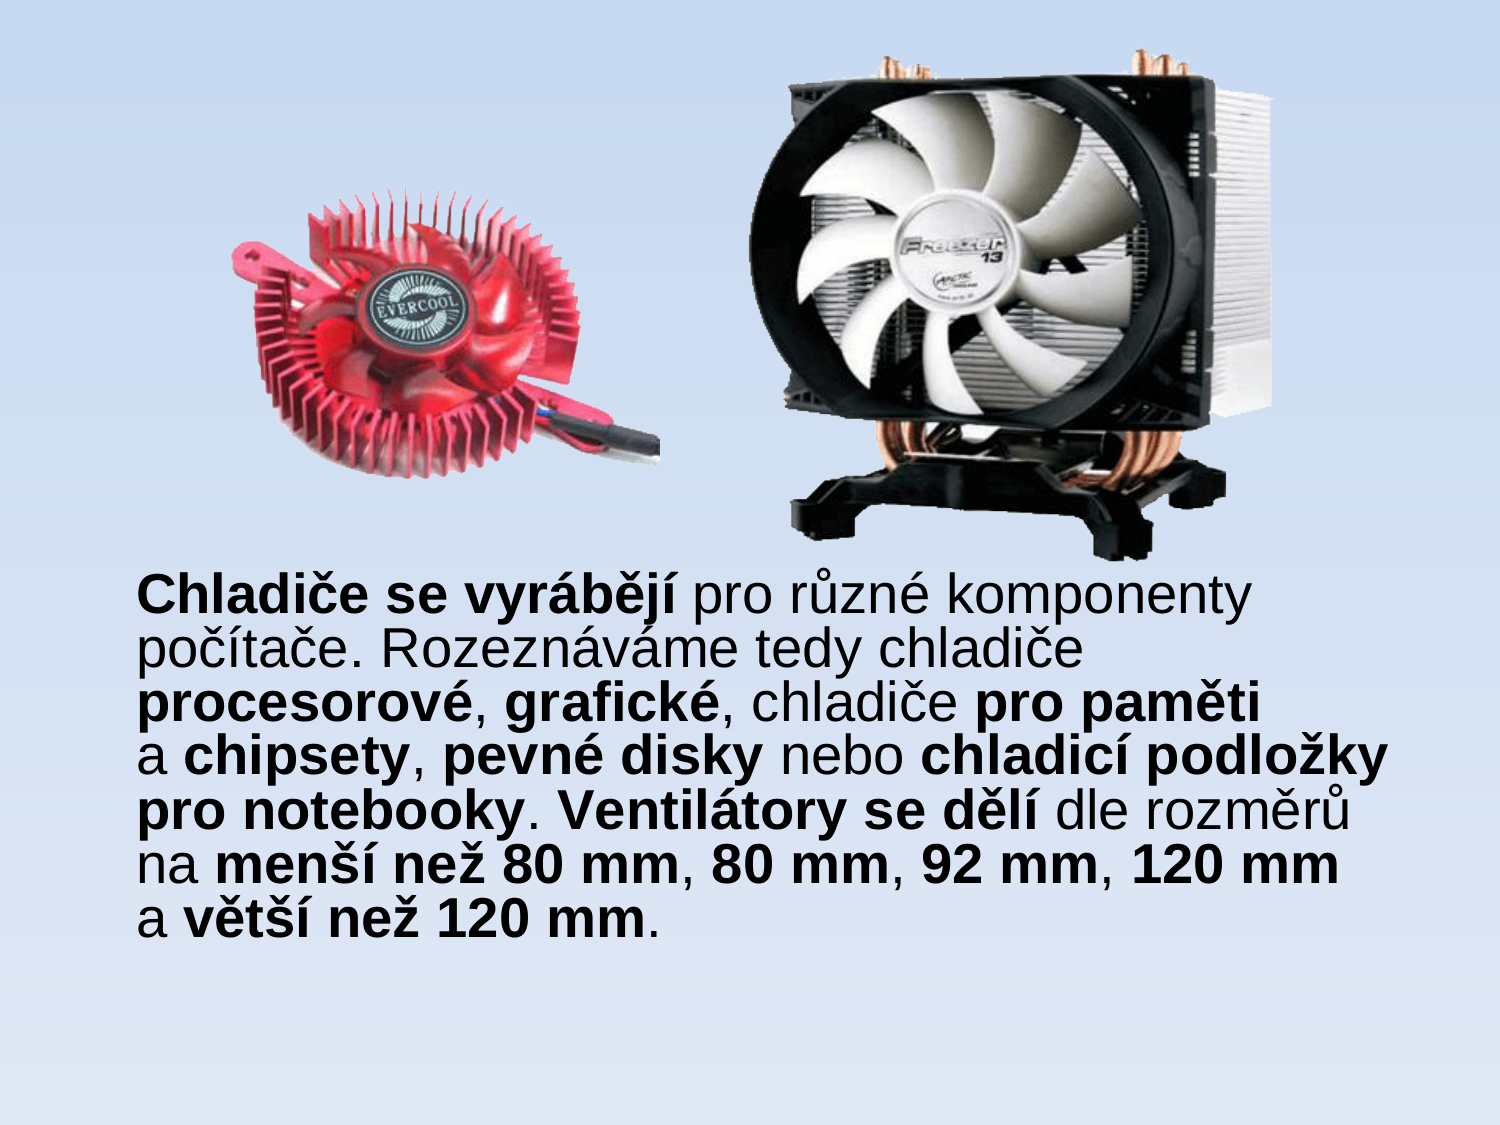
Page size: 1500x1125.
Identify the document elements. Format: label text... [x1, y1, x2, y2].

list Chladiče se vyrábějí pro různé komponenty počítače. Rozeznáváme tedy chladiče procesorové, grafické, chladiče pro paměti a chipsety, pevné disky nebo chladicí podložky pro notebooky. Ventilátory se dělí dle rozměrů na menší než 80 mm, 80 mm, 92 mm, 120 mm a větší než 120 mm. [64, 562, 1415, 1078]
picture [159, 66, 660, 567]
picture [738, 42, 1286, 590]
